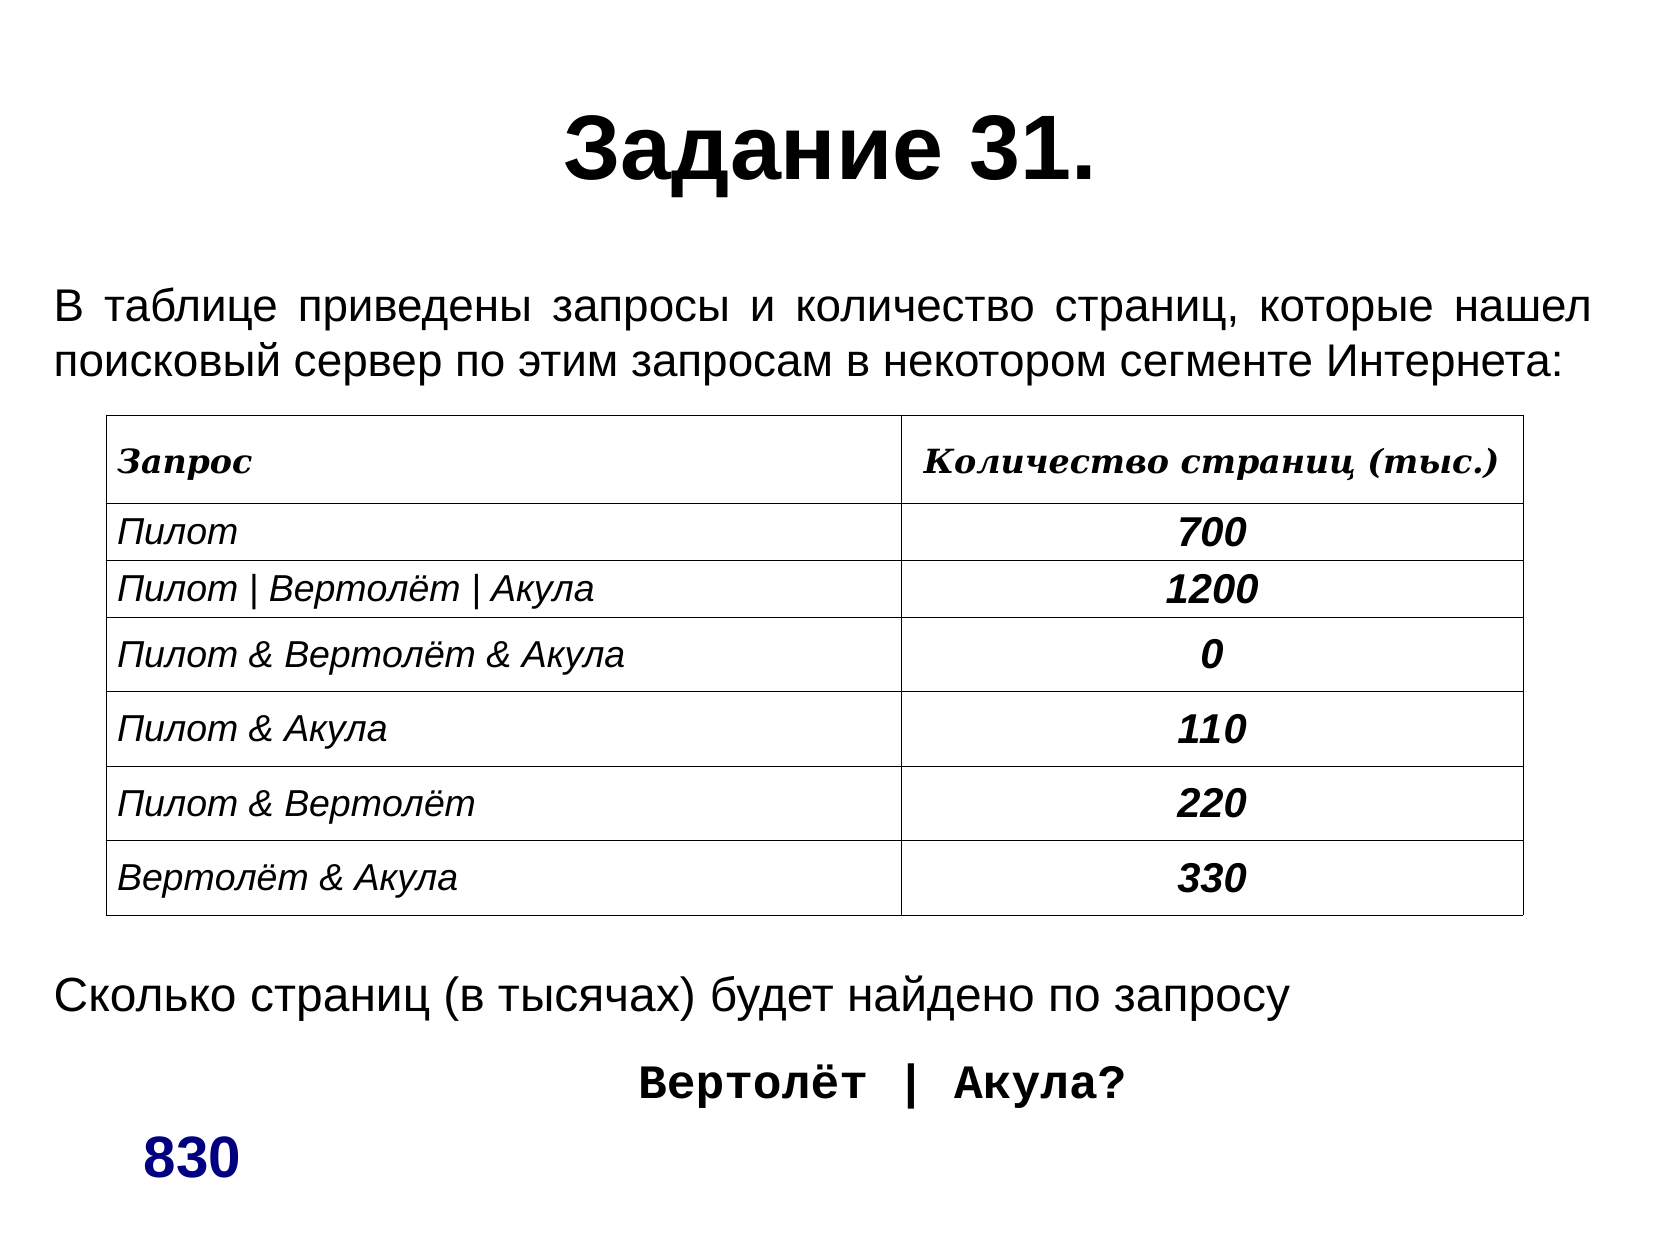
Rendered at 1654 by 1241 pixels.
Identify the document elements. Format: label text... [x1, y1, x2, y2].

list В таблице приведены запросы и количество страниц, которые нашел поисковый сервер по этим запросам в некотором сегменте Интернета: Сколько страниц (в тысячах) будет найдено по запросу Вертолёт | Акула? 830 [38, 268, 1609, 1229]
table_cell 700 [902, 504, 1523, 560]
table_cell 110 [902, 692, 1523, 766]
table_cell 1200 [902, 561, 1523, 617]
table_cell Пилот [107, 504, 901, 560]
table_cell Пилот & Вертолёт [107, 767, 901, 840]
table_header Количество страниц (тыс.) [902, 416, 1523, 503]
table_cell Пилот & Акула [107, 692, 901, 766]
table_cell 0 [902, 618, 1523, 691]
table_cell Пилот | Вертолёт | Акула [107, 561, 901, 617]
table_header Запрос [107, 416, 901, 503]
table_cell 220 [902, 767, 1523, 840]
table_cell 330 [902, 841, 1523, 915]
table_cell Пилот & Вертолёт & Акула [107, 618, 901, 691]
title Задание 31. [82, 68, 1571, 268]
table_cell Вертолёт & Акула [107, 841, 901, 915]
